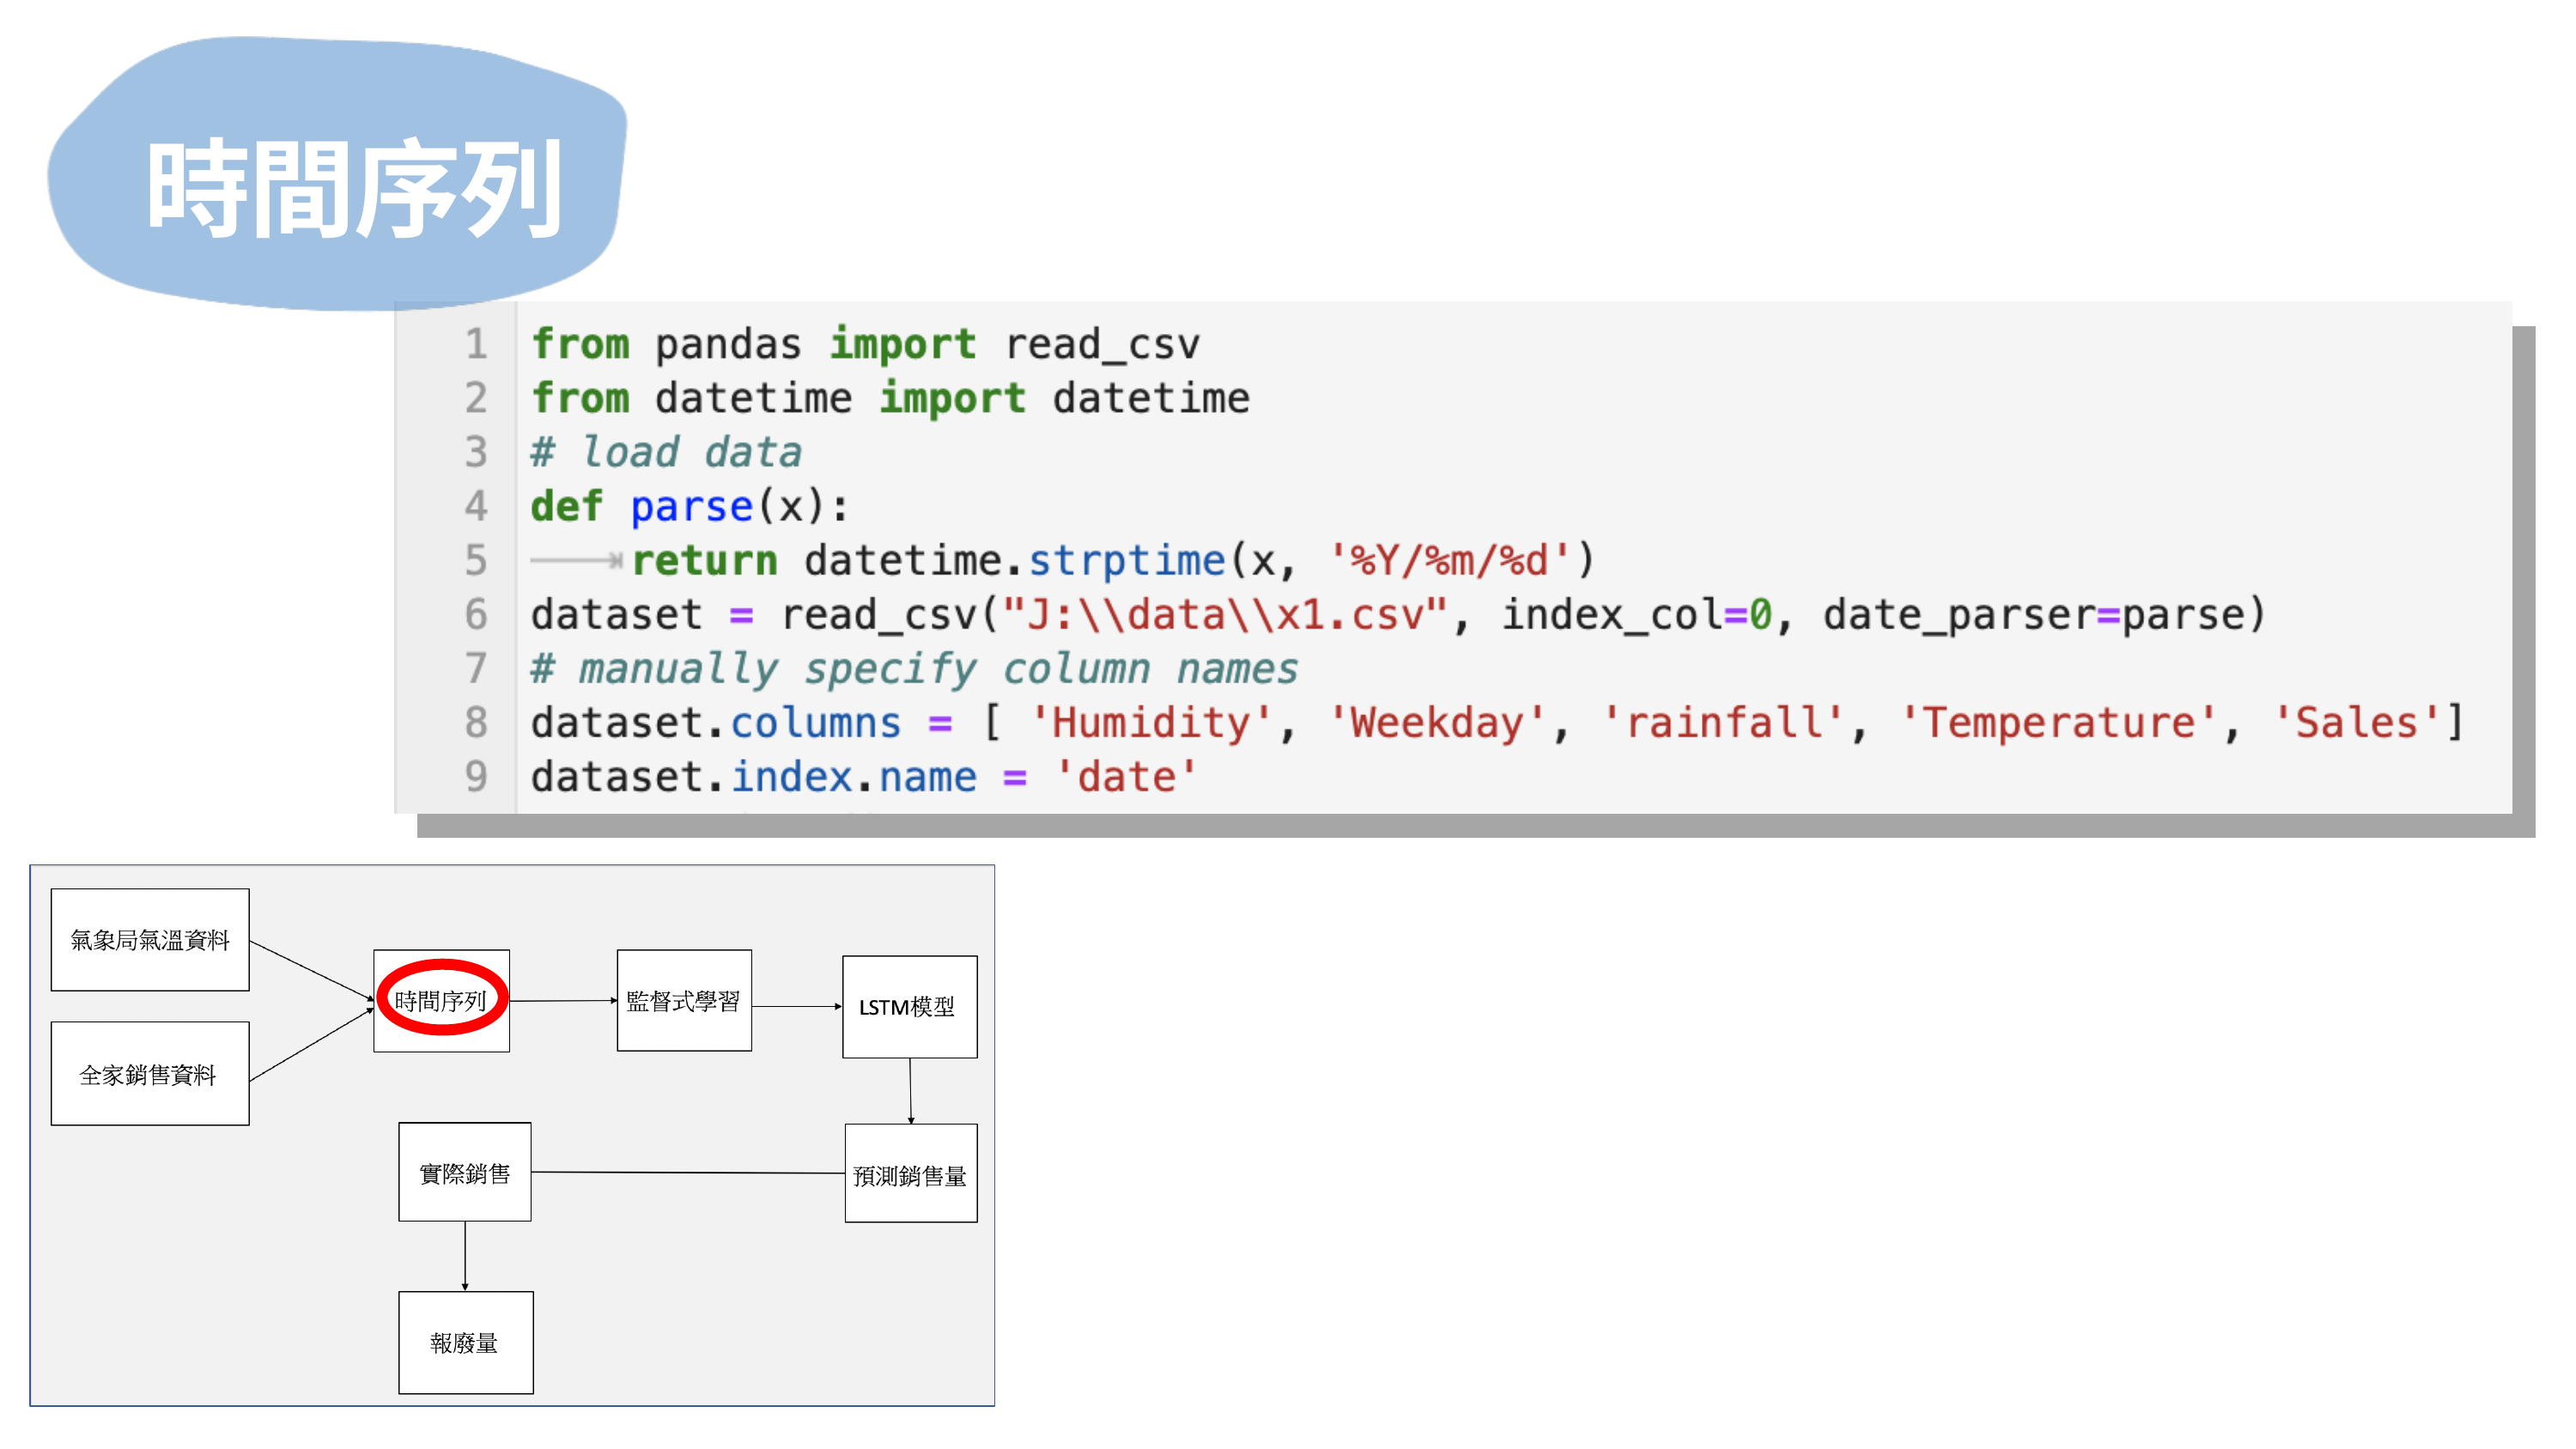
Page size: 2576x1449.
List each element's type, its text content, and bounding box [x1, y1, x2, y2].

text_box 時間序列 [131, 114, 634, 258]
picture [39, 31, 2512, 814]
text_box [417, 326, 2536, 838]
picture [30, 865, 994, 1406]
